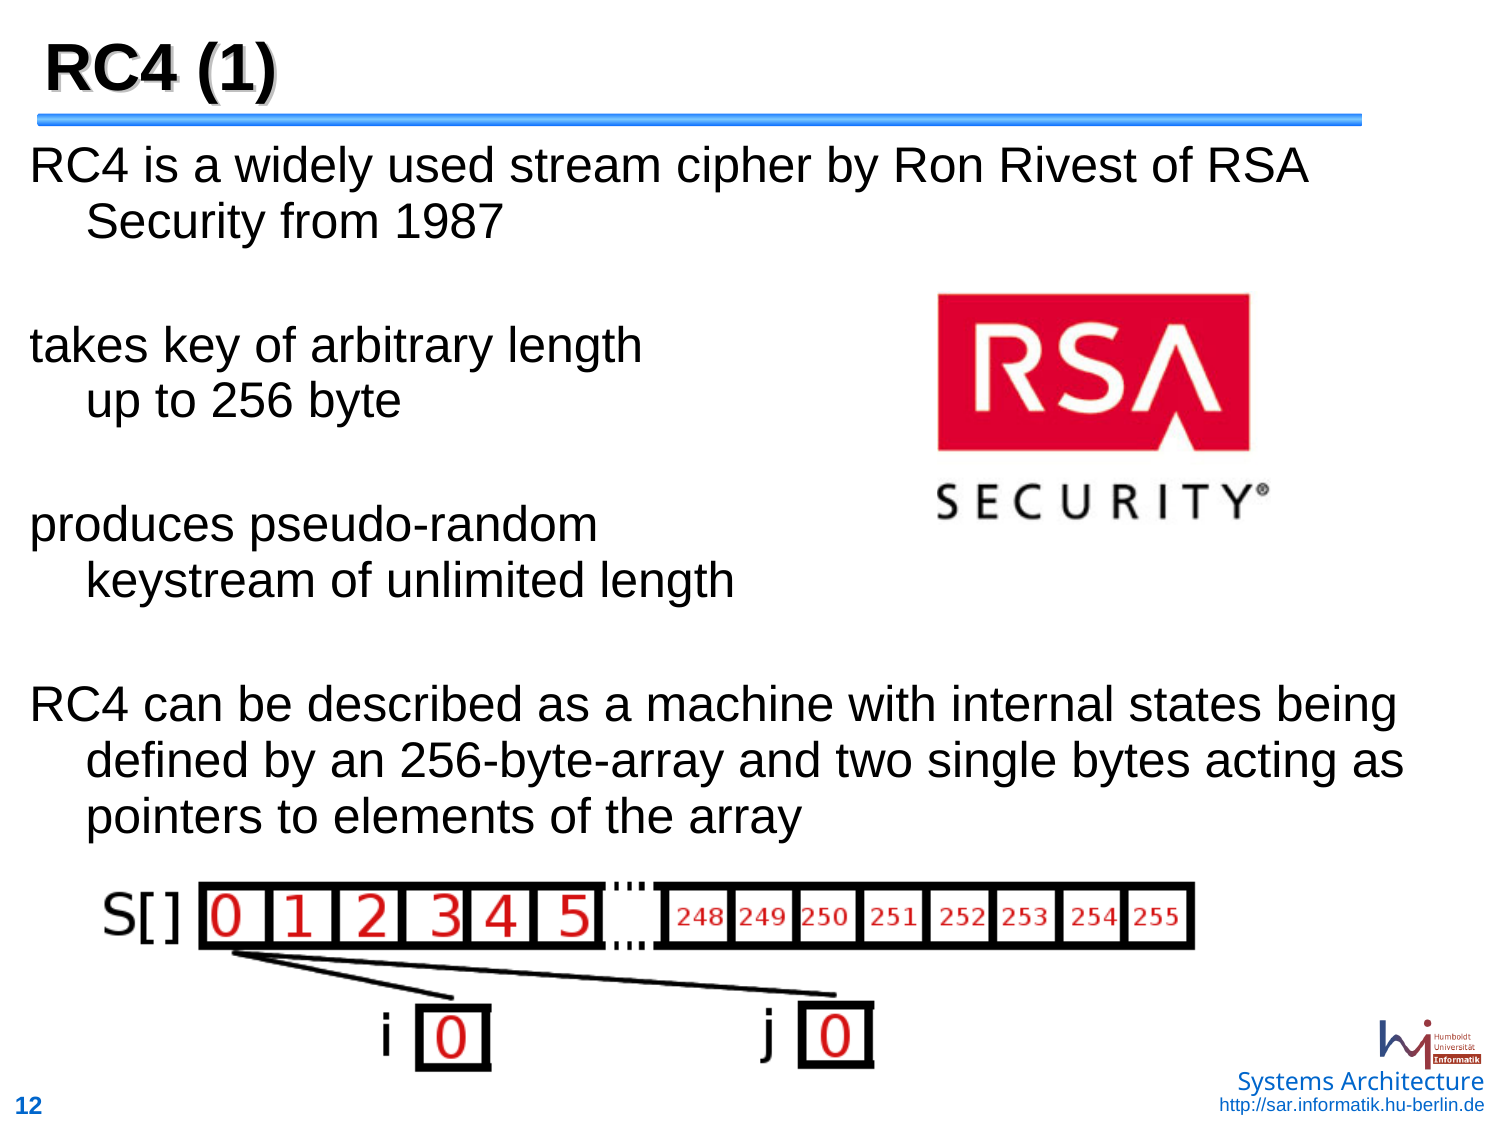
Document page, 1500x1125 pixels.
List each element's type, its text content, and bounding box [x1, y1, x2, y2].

list RC4 is a widely used stream cipher by Ron Rivest of RSA Security from 1987 takes key of arbitrary length up to 256 byte produces pseudo-random keystream of unlimited length RC4 can be described as a machine with internal states being defined by an 256-byte-array and two single bytes acting as pointers to elements of the array [29, 137, 1500, 1044]
picture [99, 853, 1201, 1088]
picture [937, 291, 1271, 526]
picture [1376, 1044, 1483, 1071]
title RC4 (1) [29, 11, 1500, 123]
